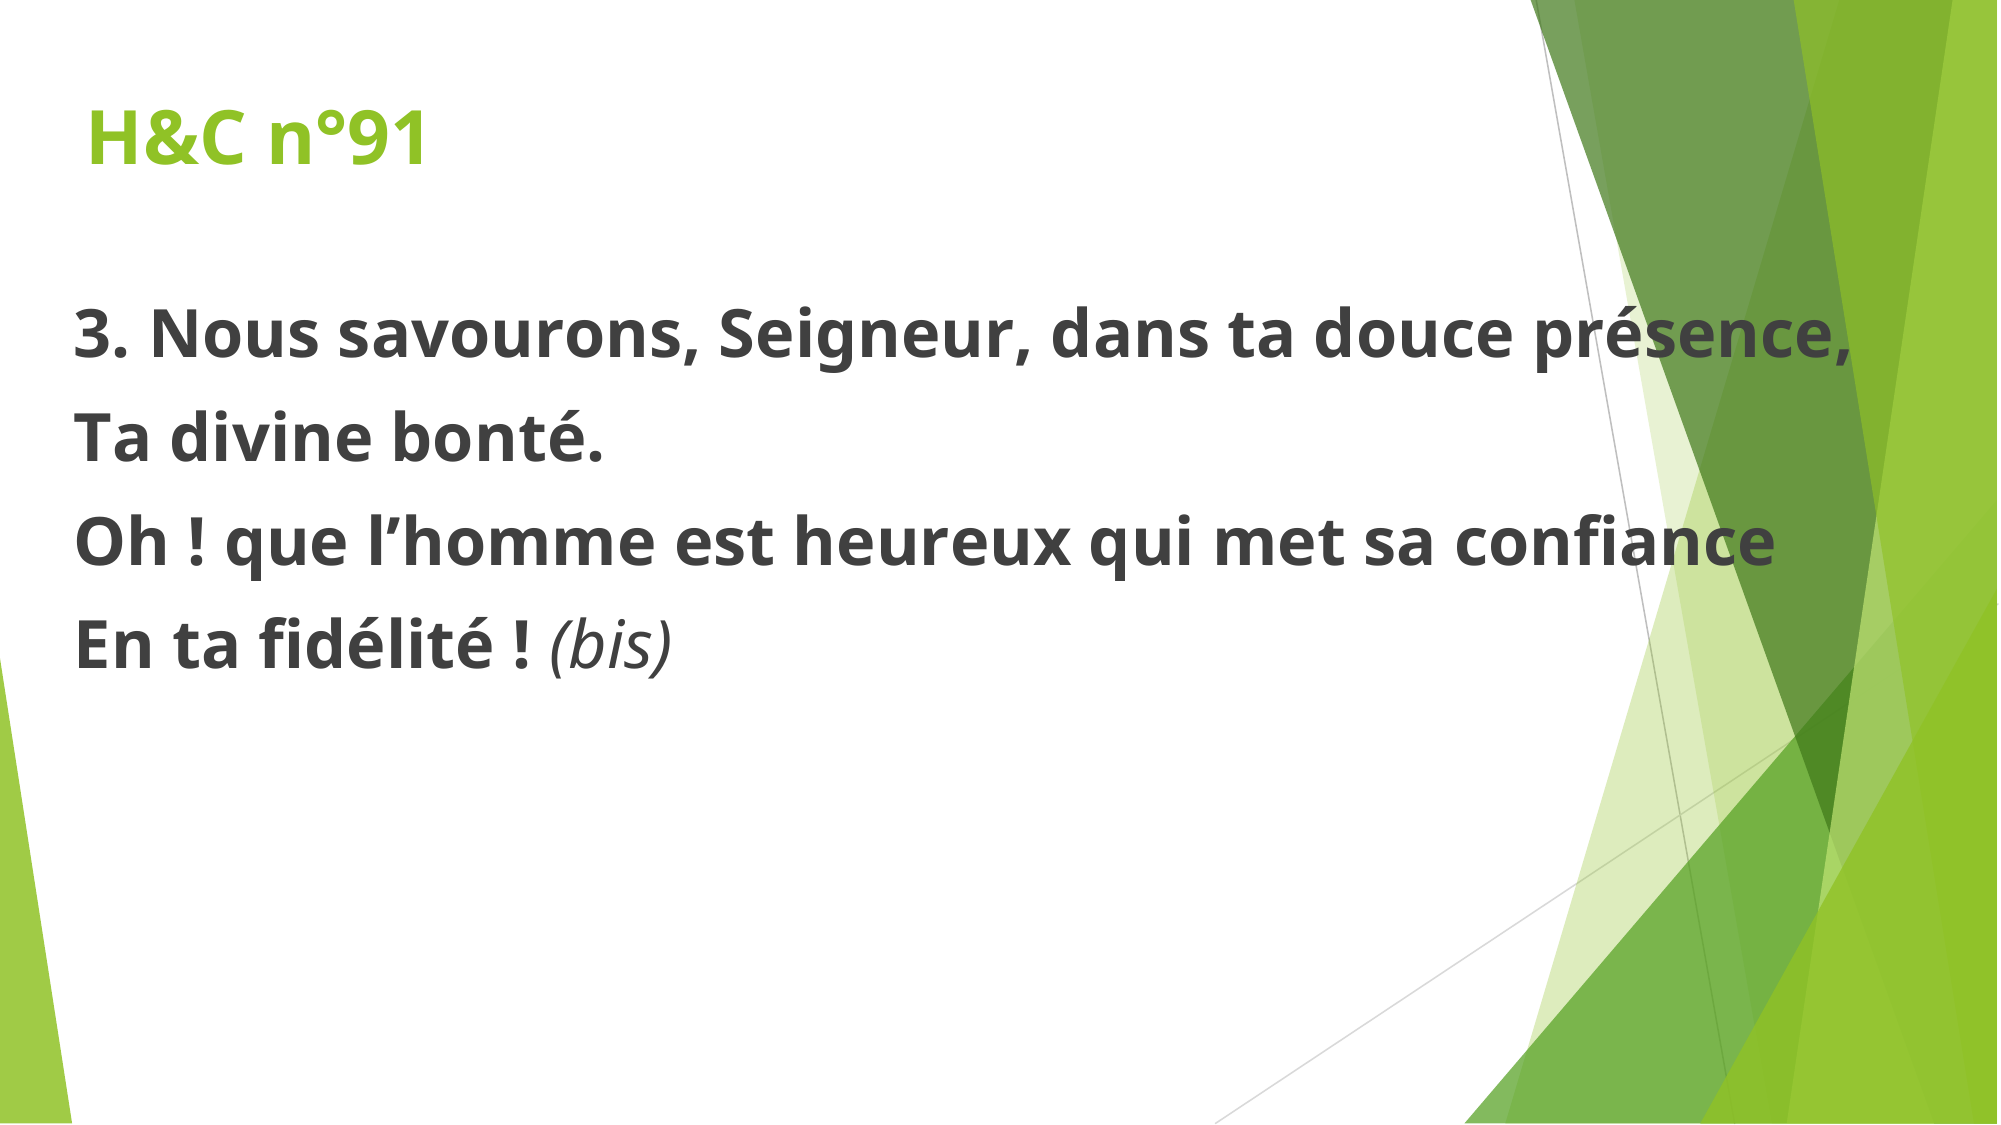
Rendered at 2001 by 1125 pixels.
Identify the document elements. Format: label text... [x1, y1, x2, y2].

text_box H&C n°91 [70, 82, 508, 201]
text_box 3. Nous savourons, Seigneur, dans ta douce présence, Ta divine bonté. Oh ! que l’homme est heureux qui met sa confiance En ta fidélité ! (bis) [59, 271, 1961, 1075]
